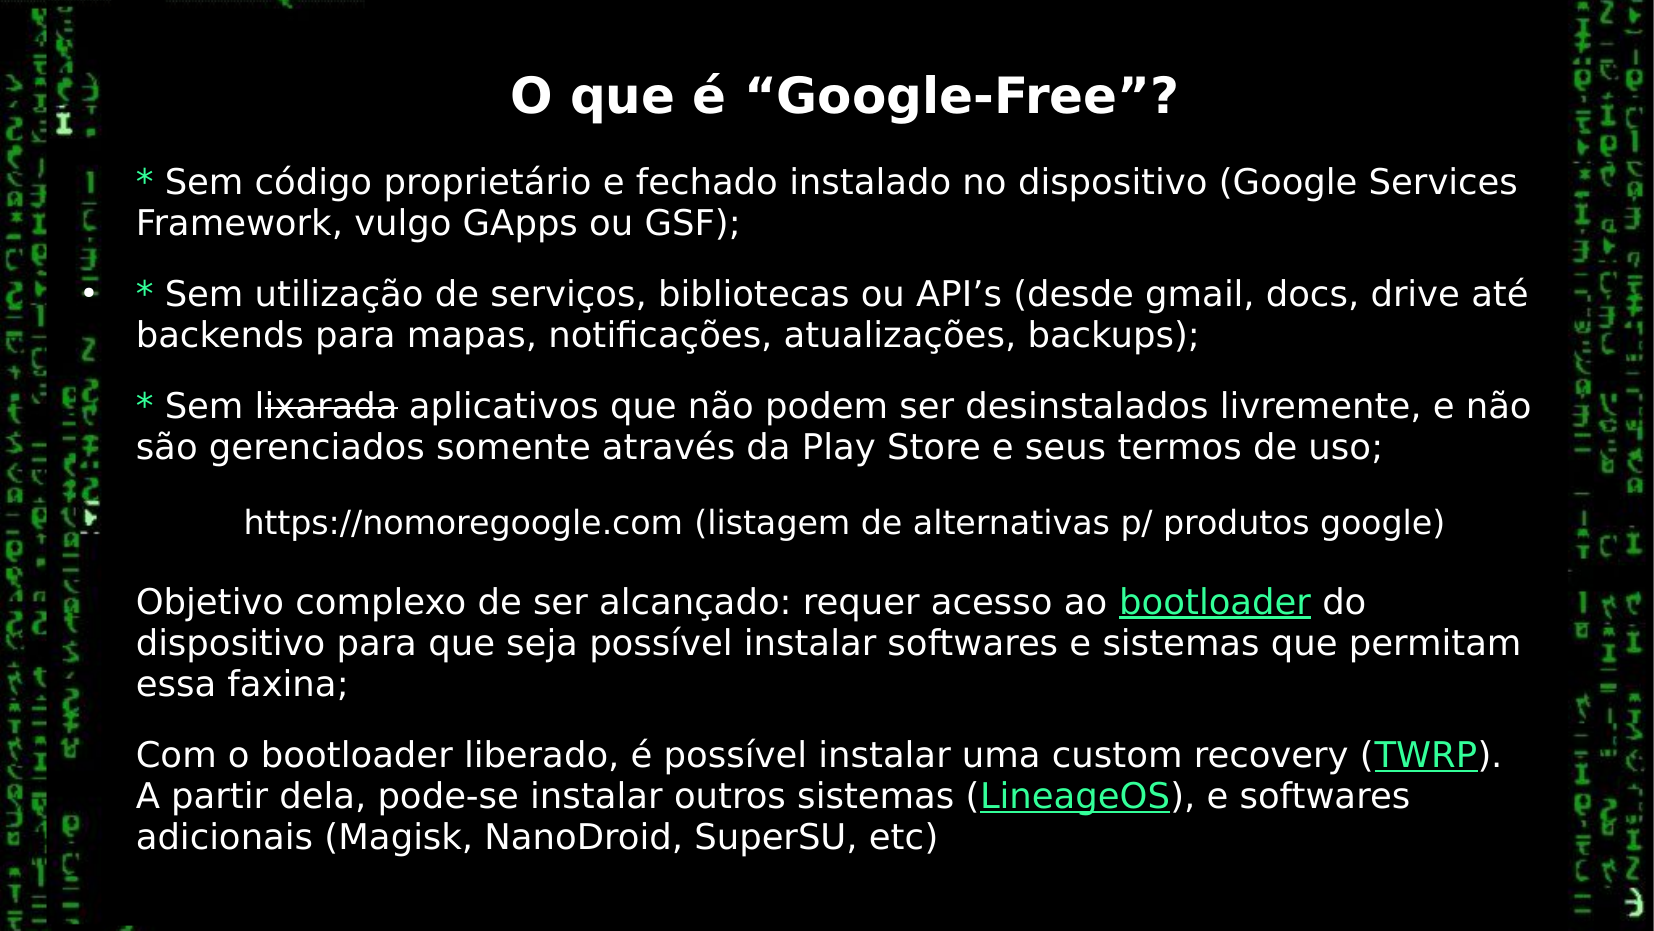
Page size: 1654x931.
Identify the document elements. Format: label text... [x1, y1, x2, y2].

list O que é “Google-Free”? * Sem código proprietário e fechado instalado no dispositivo (Google Services Framework, vulgo GApps ou GSF); * Sem utilização de serviços, bibliotecas ou API’s (desde gmail, docs, drive até backends para mapas, notificações, atualizações, backups); * Sem lixarada aplicativos que não podem ser desinstalados livremente, e não são gerenciados somente através da Play Store e seus termos de uso; https://nomoregoogle.com (listagem de alternativas p/ produtos google) Objetivo complexo de ser alcançado: requer acesso ao bootloader do dispositivo para que seja possível instalar softwares e sistemas que permitam essa faxina; Com o bootloader liberado, é possível instalar uma custom recovery (TWRP). A partir dela, pode-se instalar outros sistemas (LineageOS), e softwares adicionais (Magisk, NanoDroid, SuperSU, etc) [64, 66, 1555, 895]
picture [0, 0, 1654, 931]
